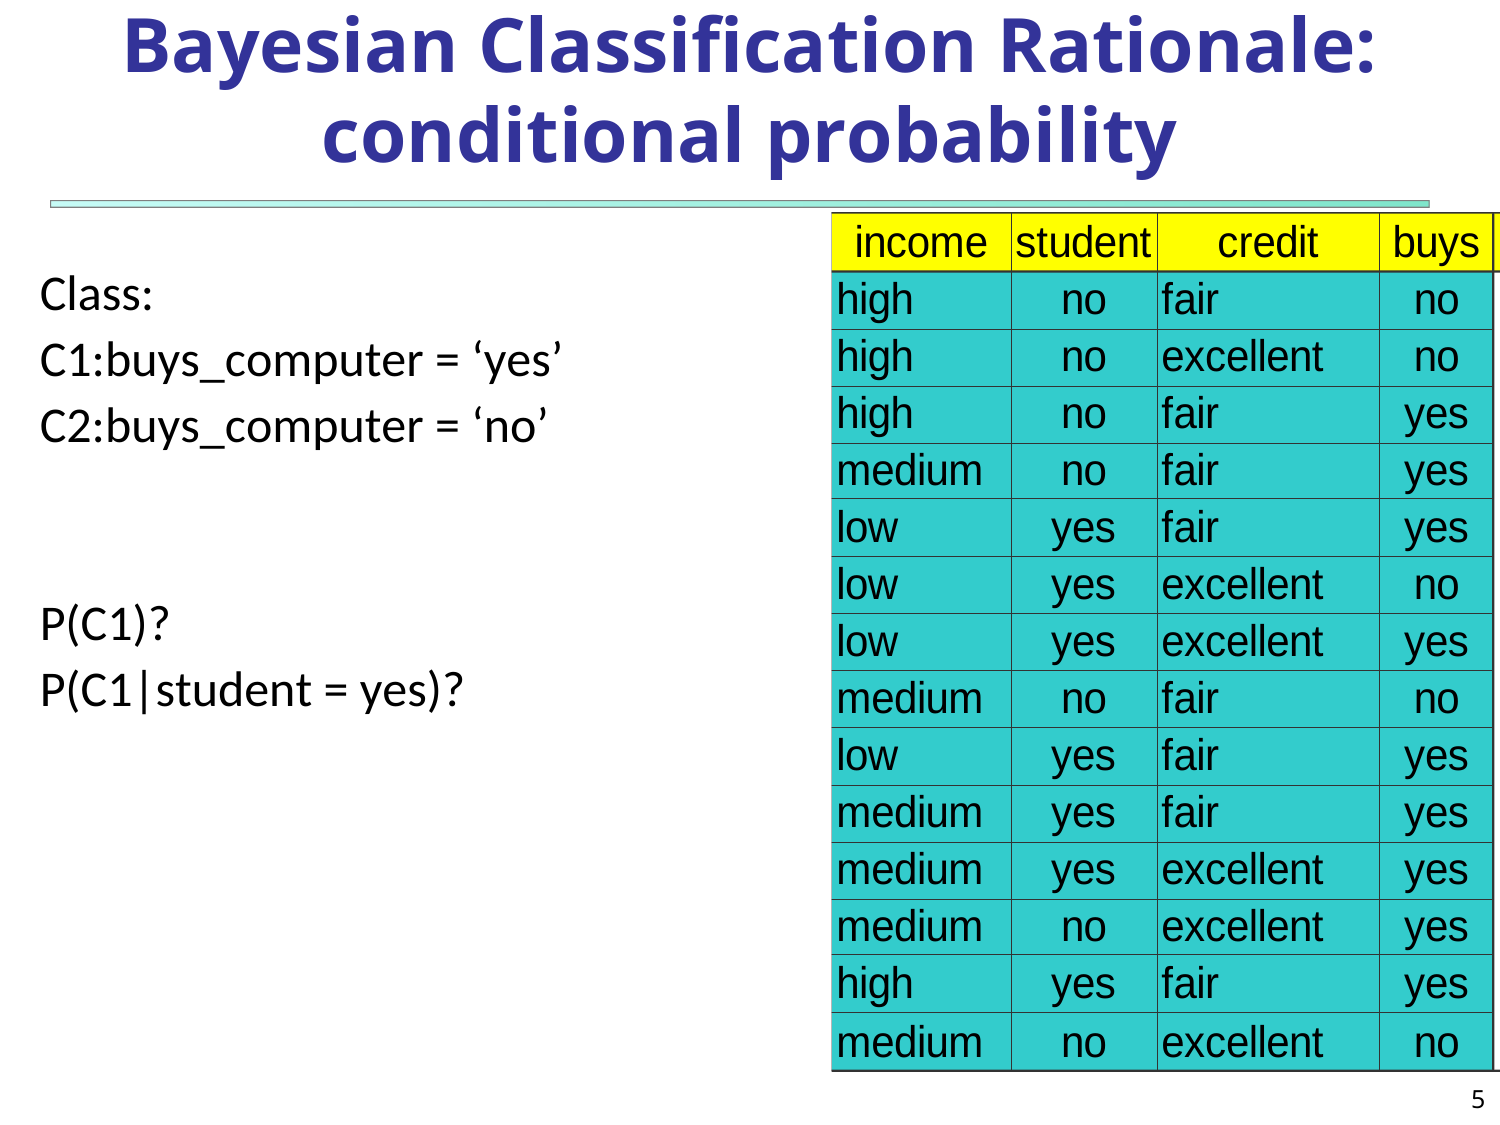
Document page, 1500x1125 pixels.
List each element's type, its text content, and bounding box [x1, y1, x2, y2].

text_box Class: C1:buys_computer = ‘yes’ C2:buys_computer = ‘no’ P(C1)? P(C1|student = yes)? [24, 246, 624, 725]
text_box <number> [1187, 1075, 1500, 1125]
chart [1464, 212, 1500, 1075]
title Bayesian Classification Rationale: conditional probability [0, 0, 1500, 186]
text_box [624, 212, 1464, 1076]
